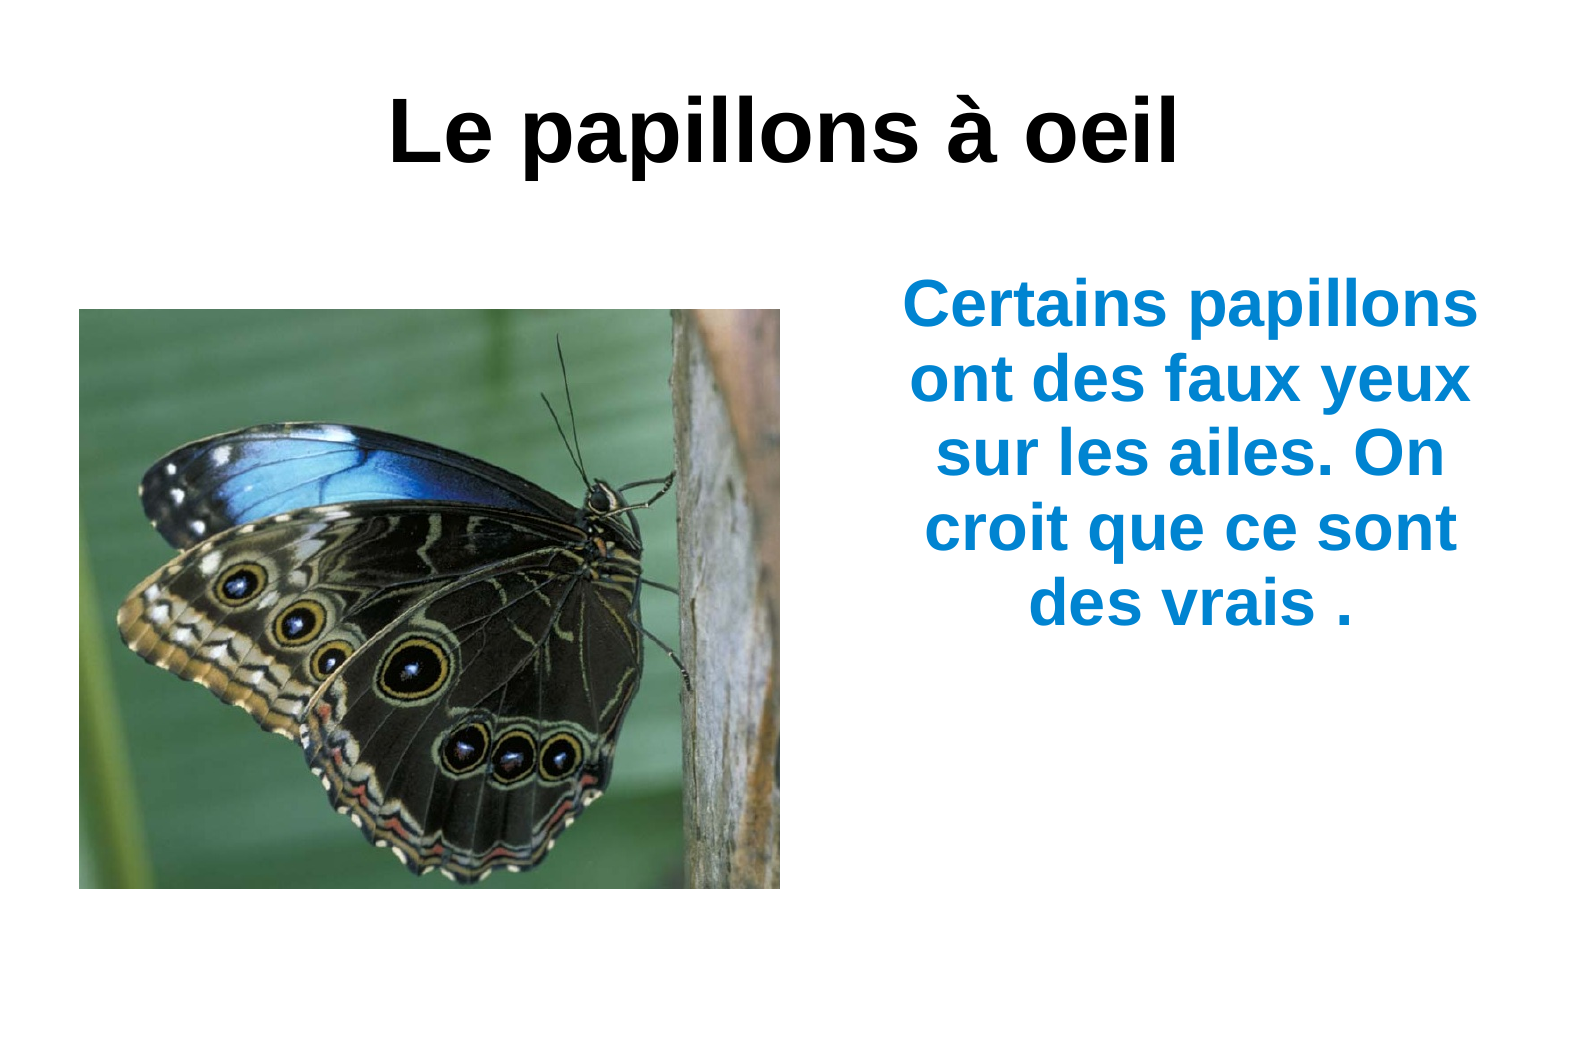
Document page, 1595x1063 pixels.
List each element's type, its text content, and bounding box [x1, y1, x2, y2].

picture [79, 309, 780, 889]
title Le papillons à oeil [79, 42, 1515, 220]
list Certains papillons ont des faux yeux sur les ailes. On croit que ce sont des vrais . [805, 265, 1506, 968]
